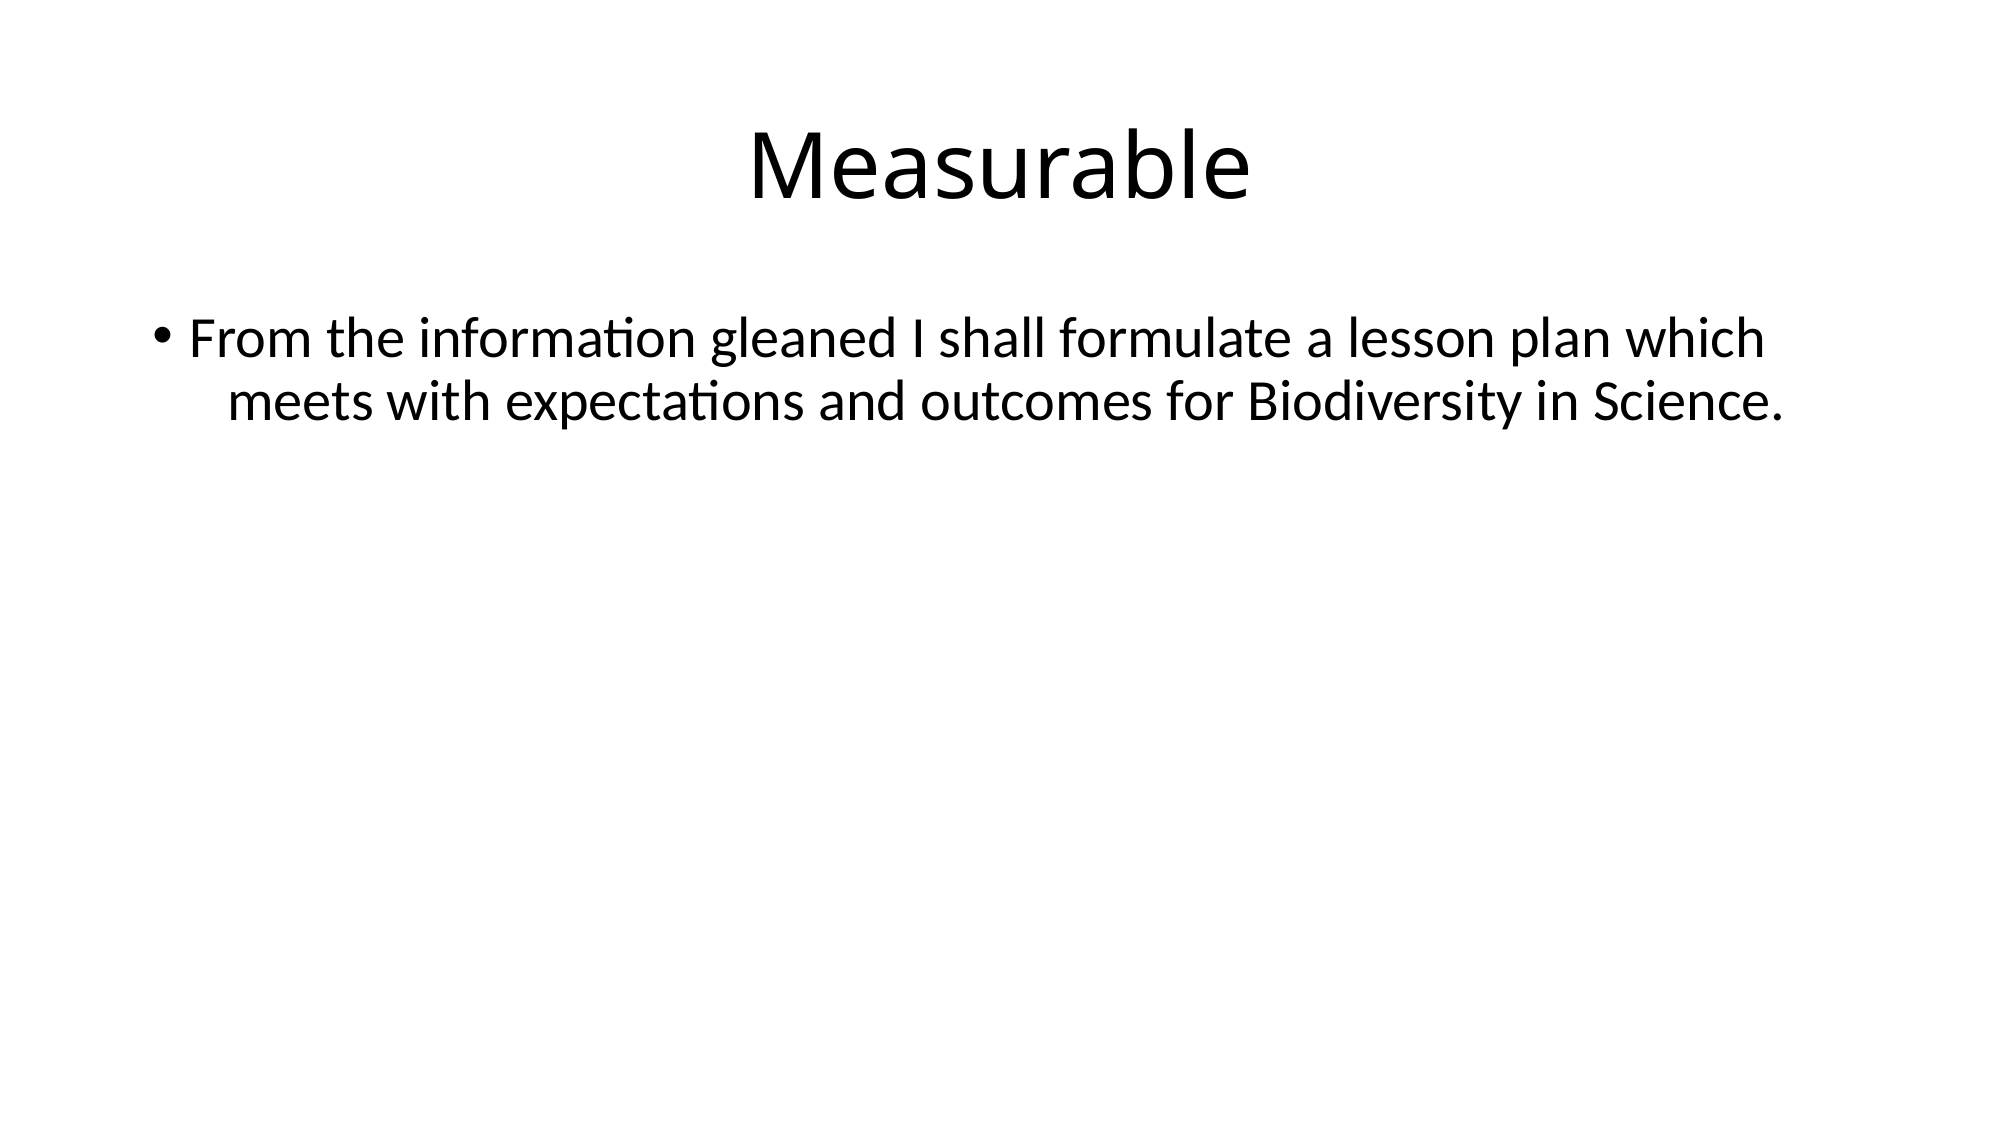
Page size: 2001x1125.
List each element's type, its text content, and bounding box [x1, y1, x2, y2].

title Measurable [137, 59, 1863, 278]
list From the information gleaned I shall formulate a lesson plan which meets with expectations and outcomes for Biodiversity in Science. [137, 299, 1863, 1014]
